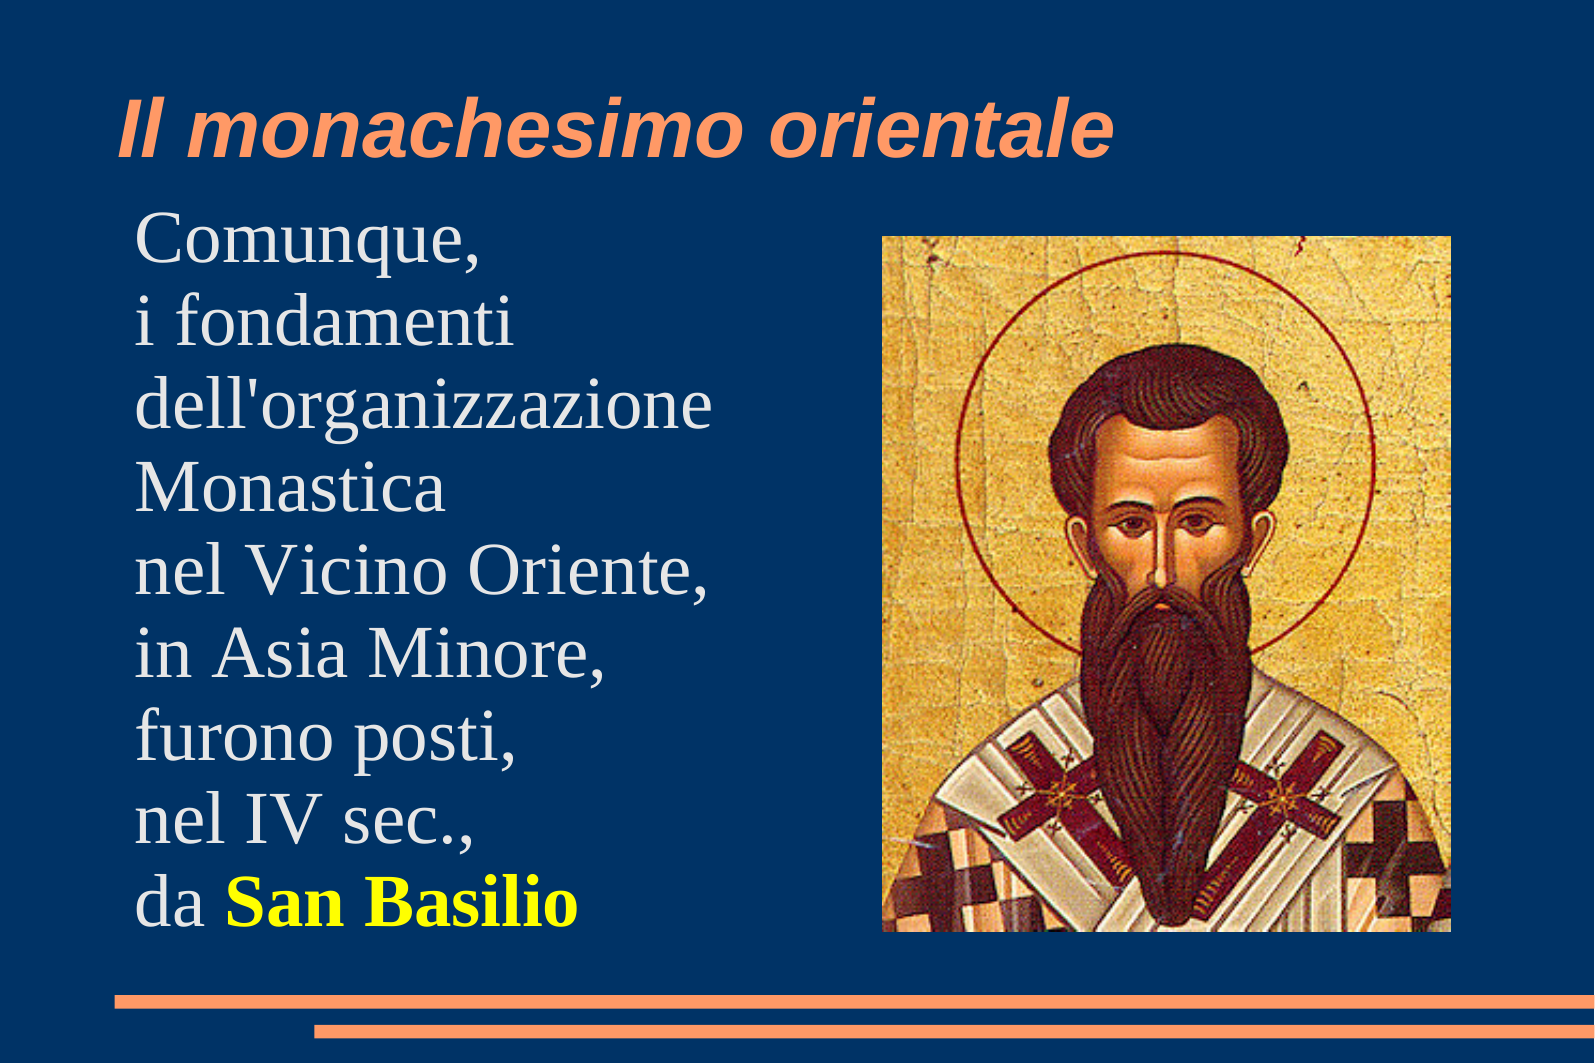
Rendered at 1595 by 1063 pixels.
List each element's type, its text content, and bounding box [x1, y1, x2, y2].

title Il monachesimo orientale [117, 39, 1479, 218]
list Comunque, i fondamenti dell'organizzazione Monastica nel Vicino Oriente, in Asia Minore, furono posti, nel IV sec., da San Basilio [117, 195, 795, 943]
picture [882, 236, 1451, 932]
